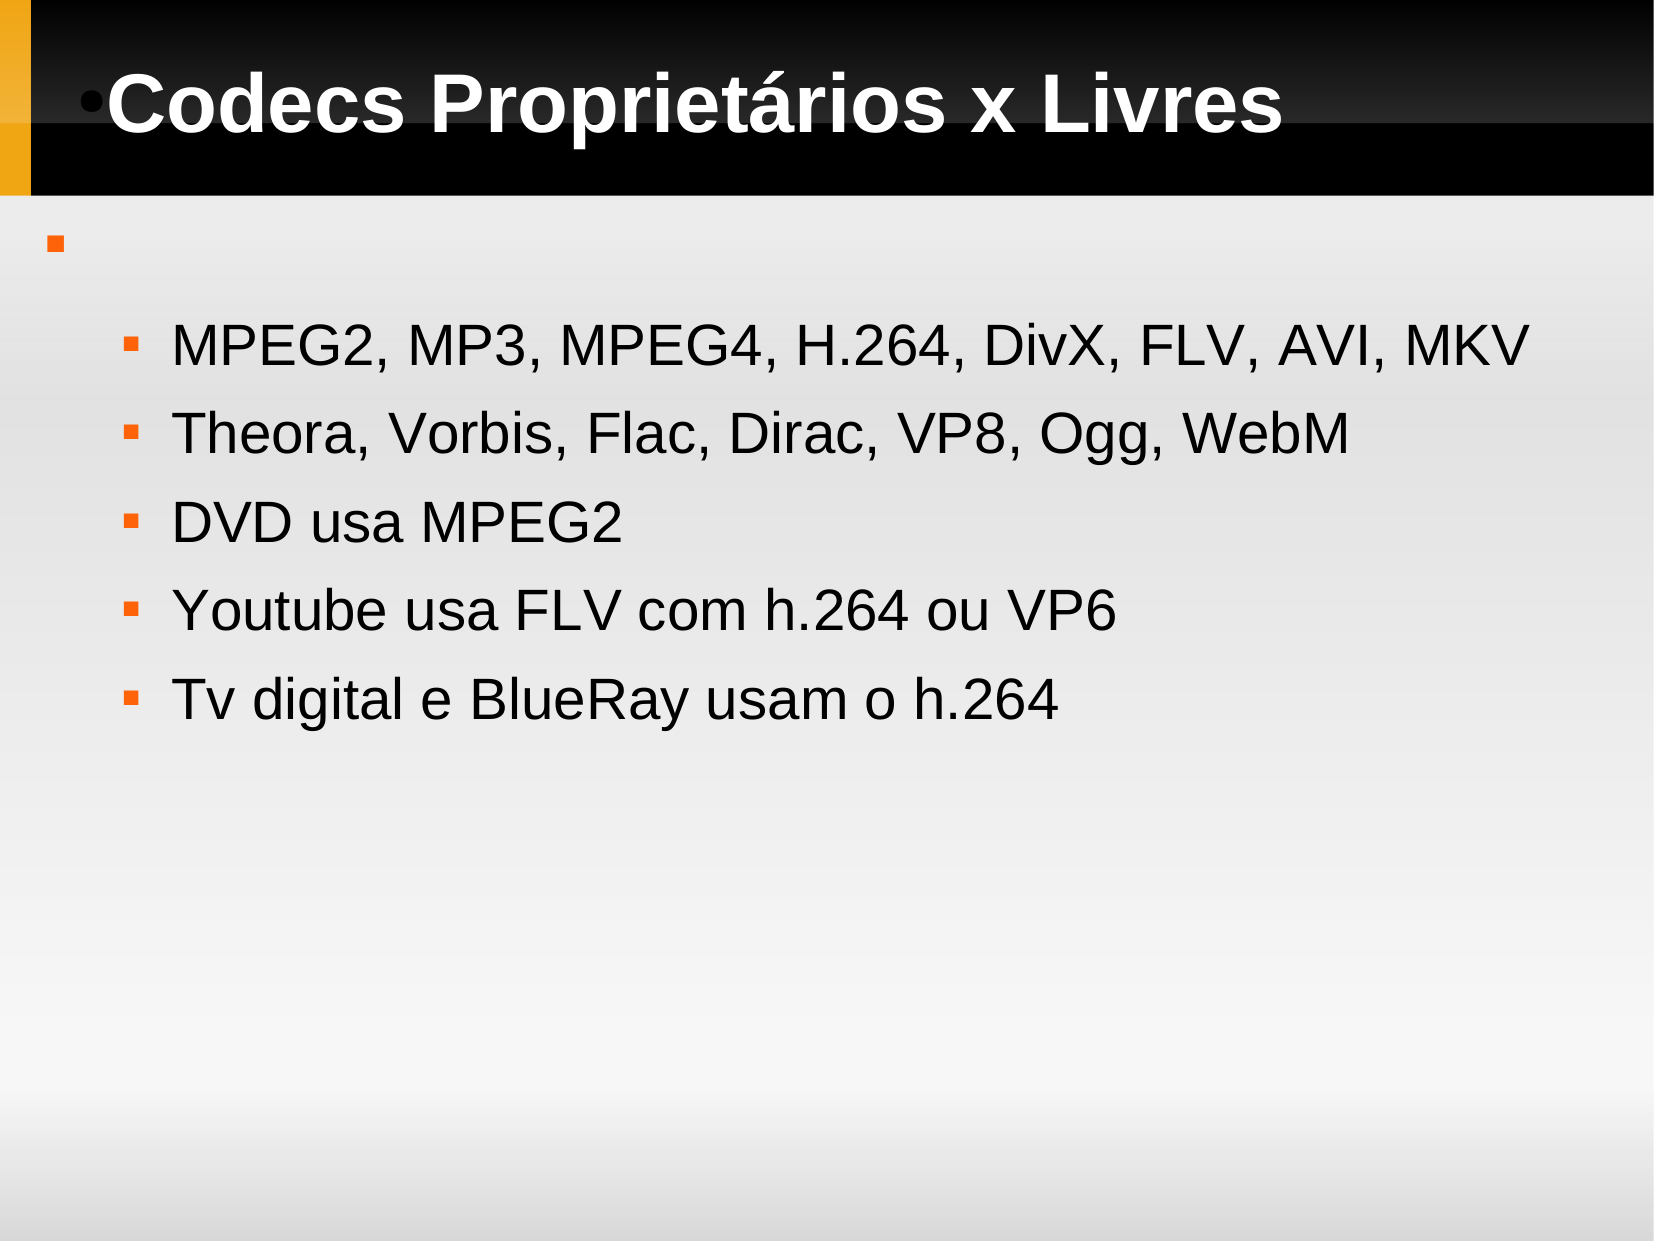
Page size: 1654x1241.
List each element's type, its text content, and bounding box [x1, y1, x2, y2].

list MPEG2, MP3, MPEG4, H.264, DivX, FLV, AVI, MKV Theora, Vorbis, Flac, Dirac, VP8, Ogg, WebM DVD usa MPEG2 Youtube usa FLV com h.264 ou VP6 Tv digital e BlueRay usam o h.264 [29, 207, 1654, 1217]
picture [0, 0, 1654, 1241]
title Codecs Proprietários x Livres [76, 7, 1565, 200]
